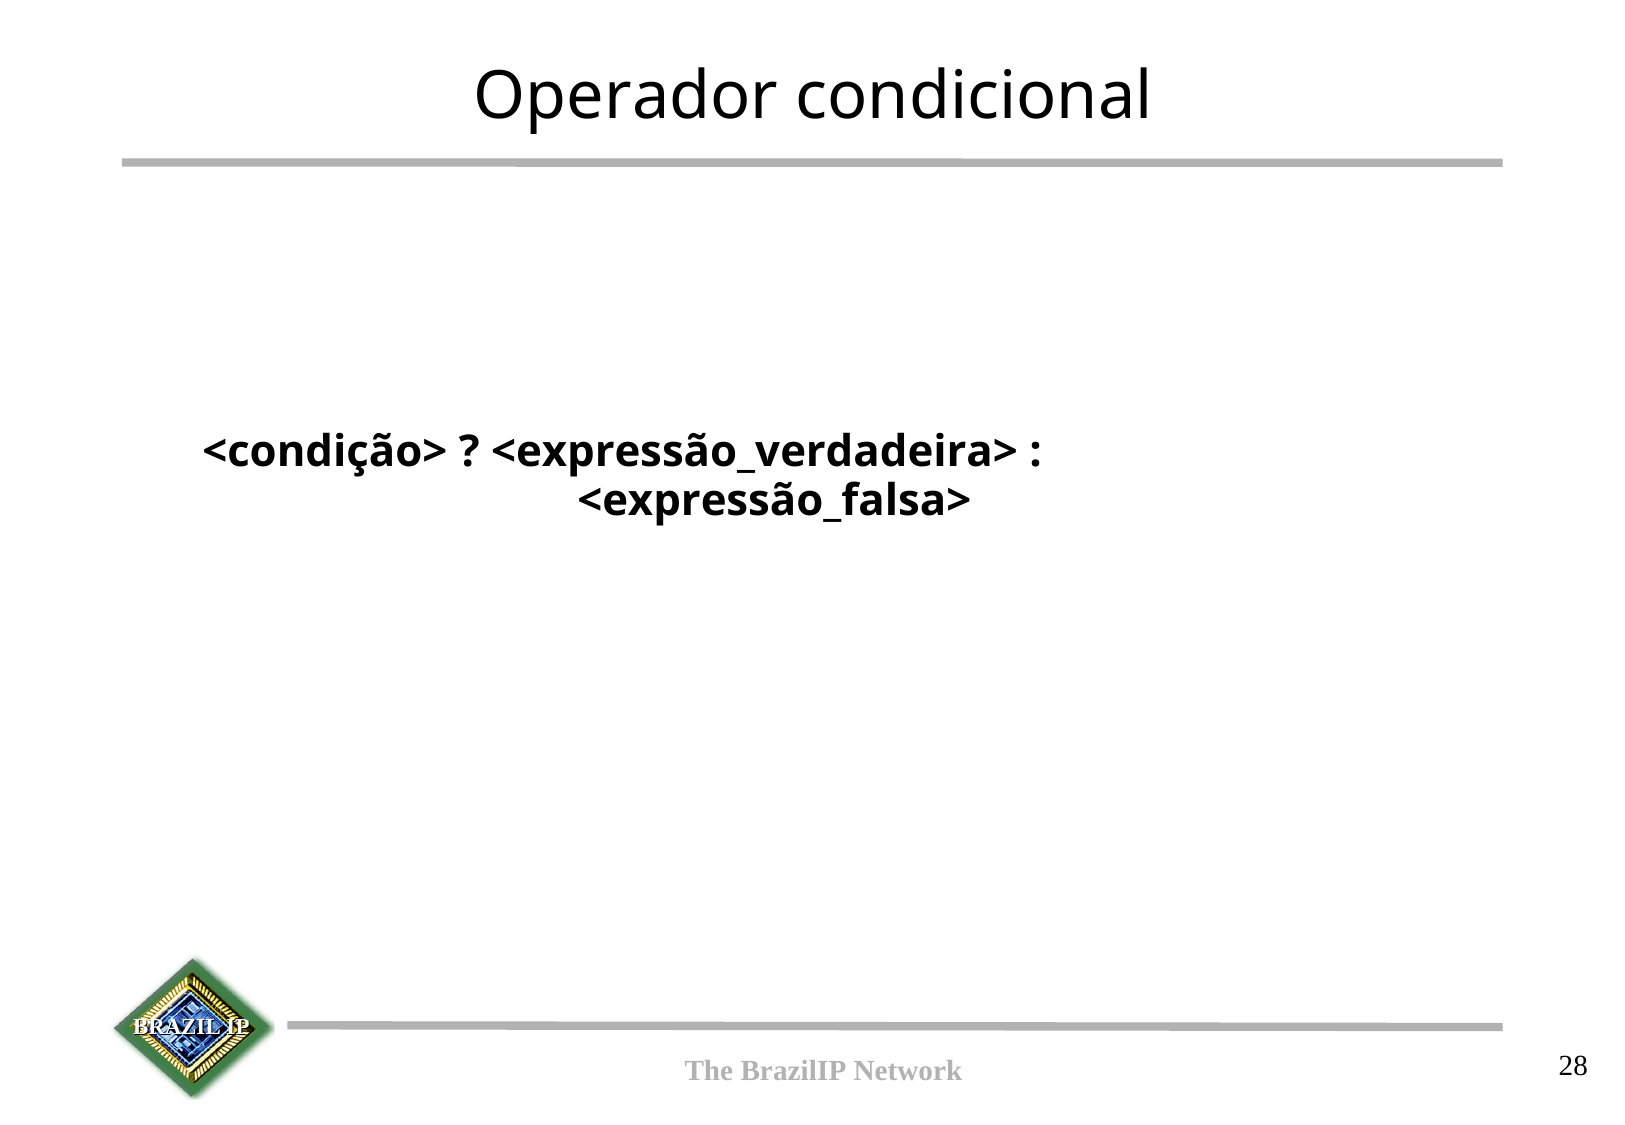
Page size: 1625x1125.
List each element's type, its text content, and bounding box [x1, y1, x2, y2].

text_box Operador condicional [123, 22, 1505, 169]
picture [108, 953, 275, 1100]
text_box <condição> ? <expressão_verdadeira> : <expressão_falsa> [187, 418, 1576, 533]
